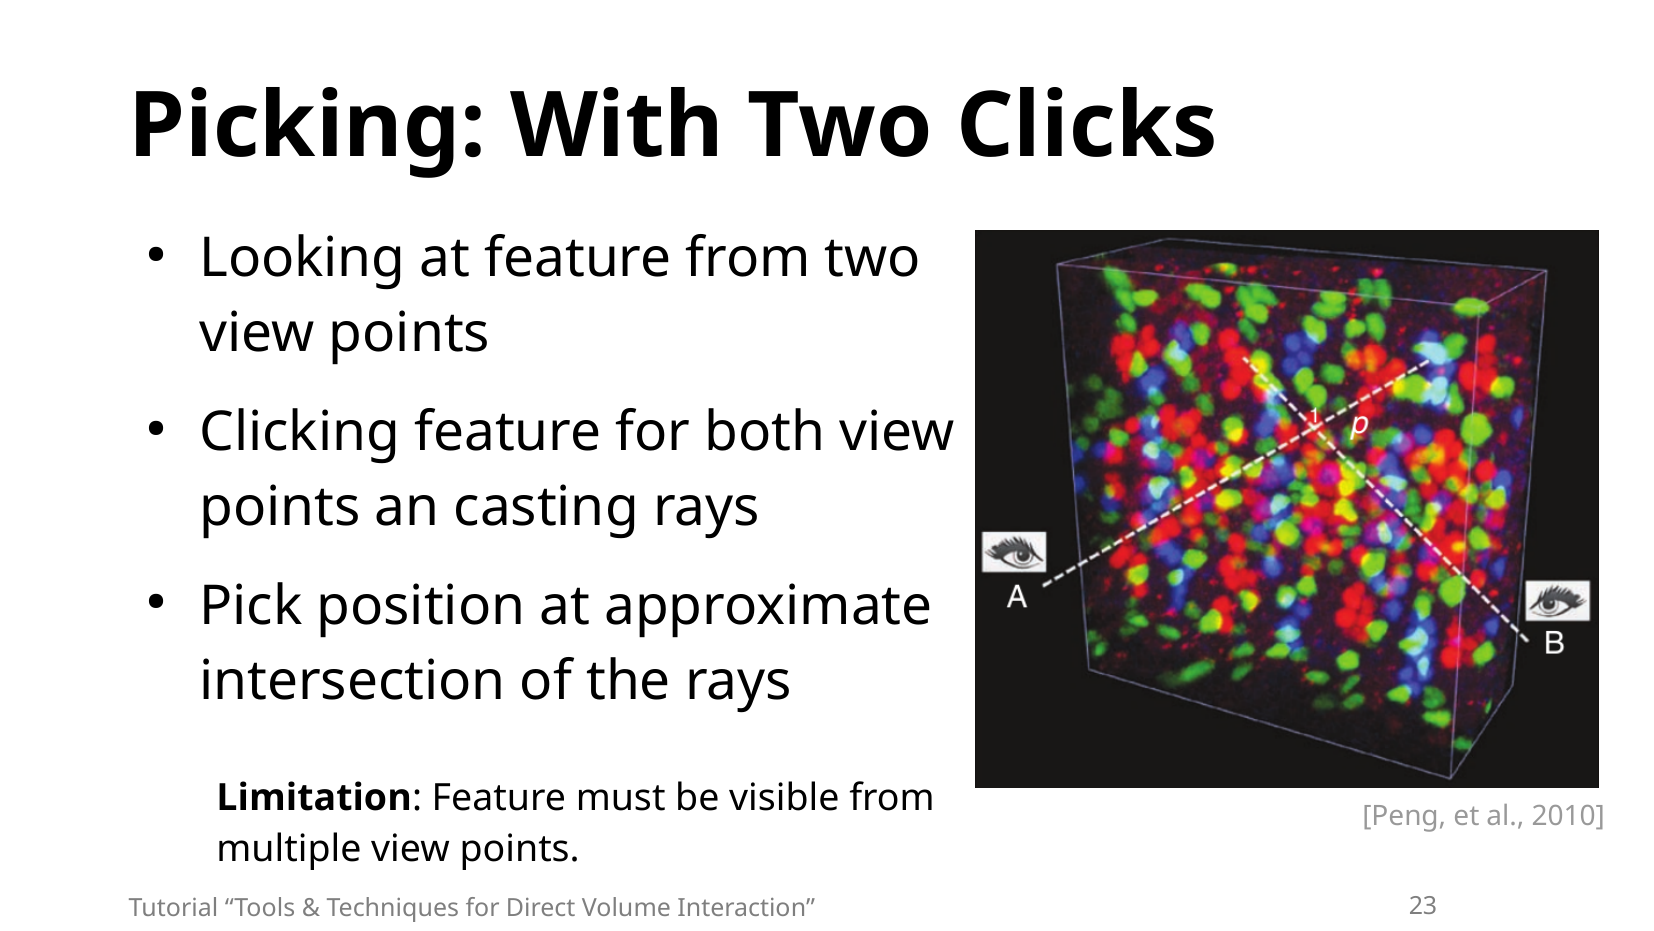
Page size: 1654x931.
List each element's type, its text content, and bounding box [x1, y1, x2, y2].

text_box [Peng, et al., 2010] [1367, 787, 1601, 840]
list Looking at feature from two view points Clicking feature for both view points an casting rays Pick position at approximate intersection of the rays [113, 210, 1540, 863]
picture [975, 230, 1599, 788]
title Picking: With Two Clicks [113, 50, 1540, 193]
text_box Limitation: Feature must be visible from multiple view points. [201, 762, 829, 866]
